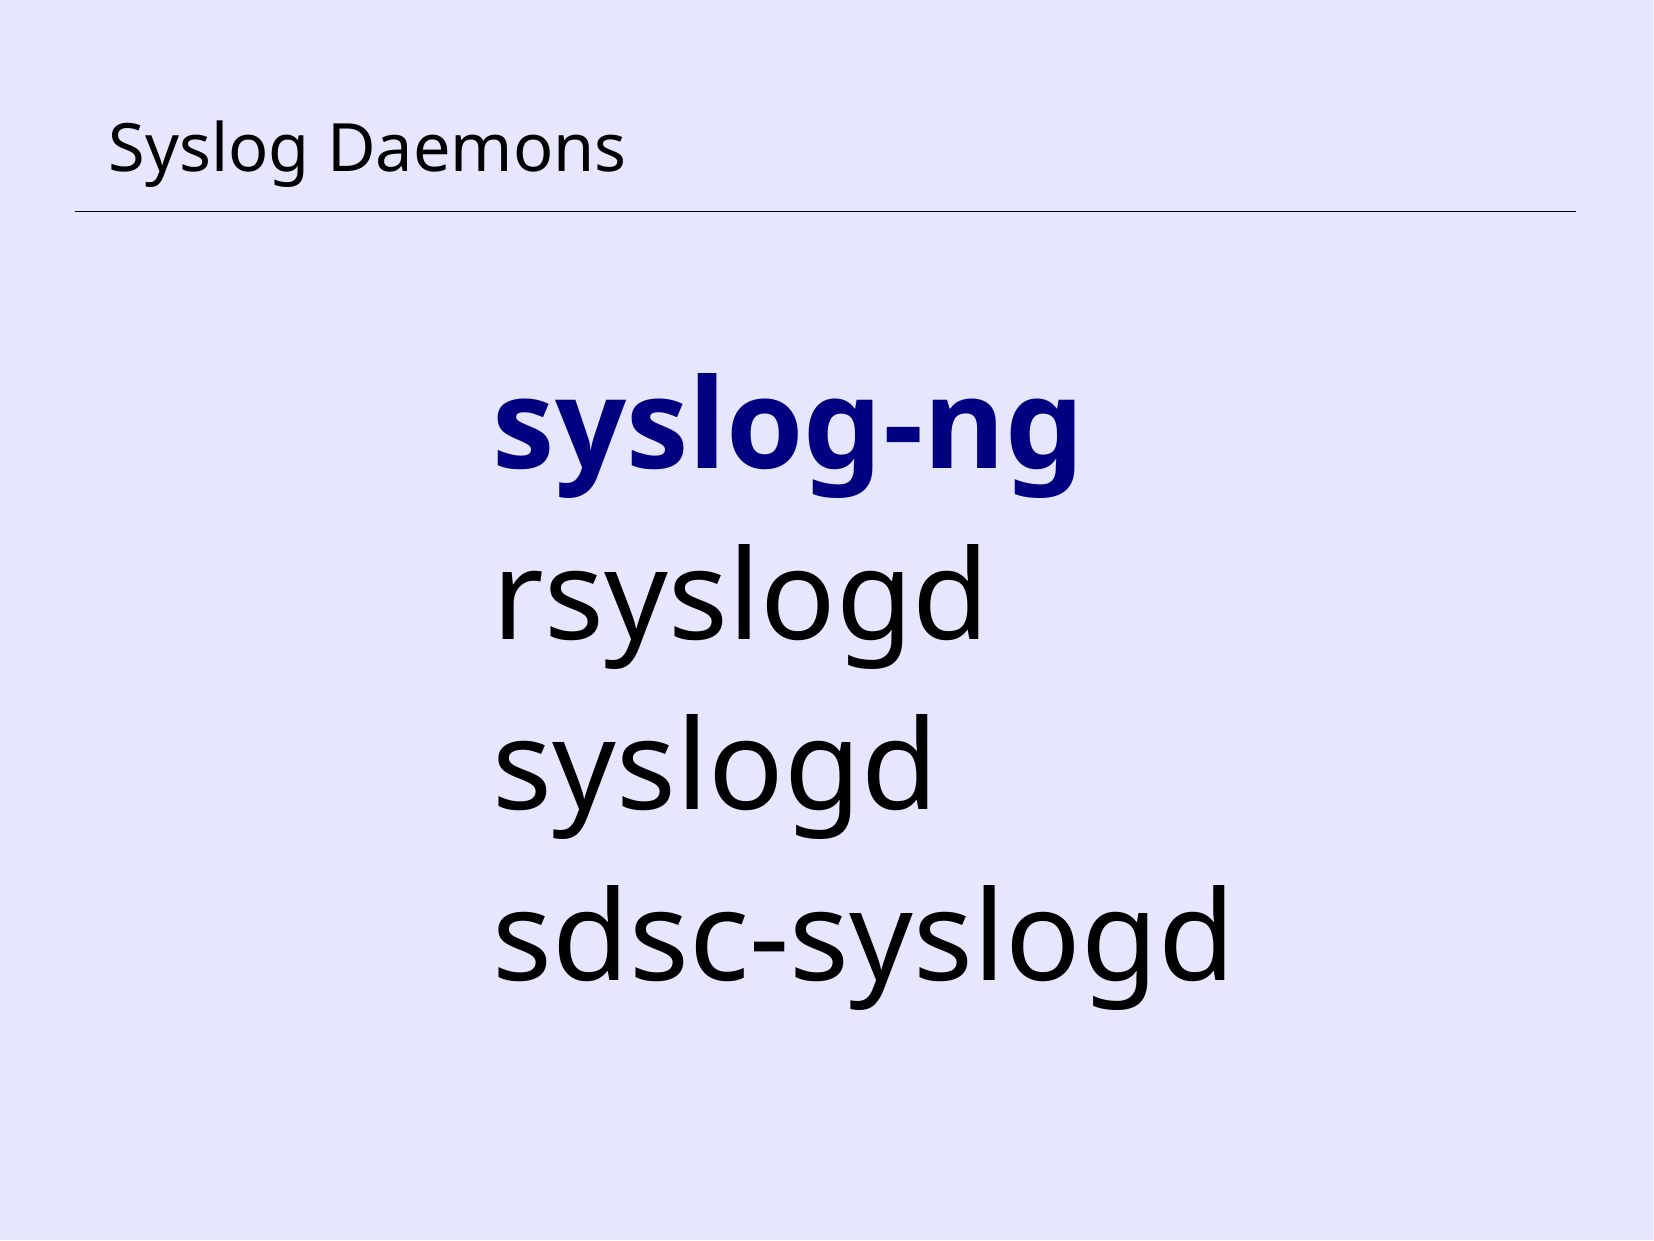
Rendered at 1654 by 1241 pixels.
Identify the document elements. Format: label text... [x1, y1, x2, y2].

text_box Syslog Daemons [94, 93, 592, 186]
text_box syslog-ng rsyslogd syslogd sdsc-syslogd [478, 327, 1186, 923]
